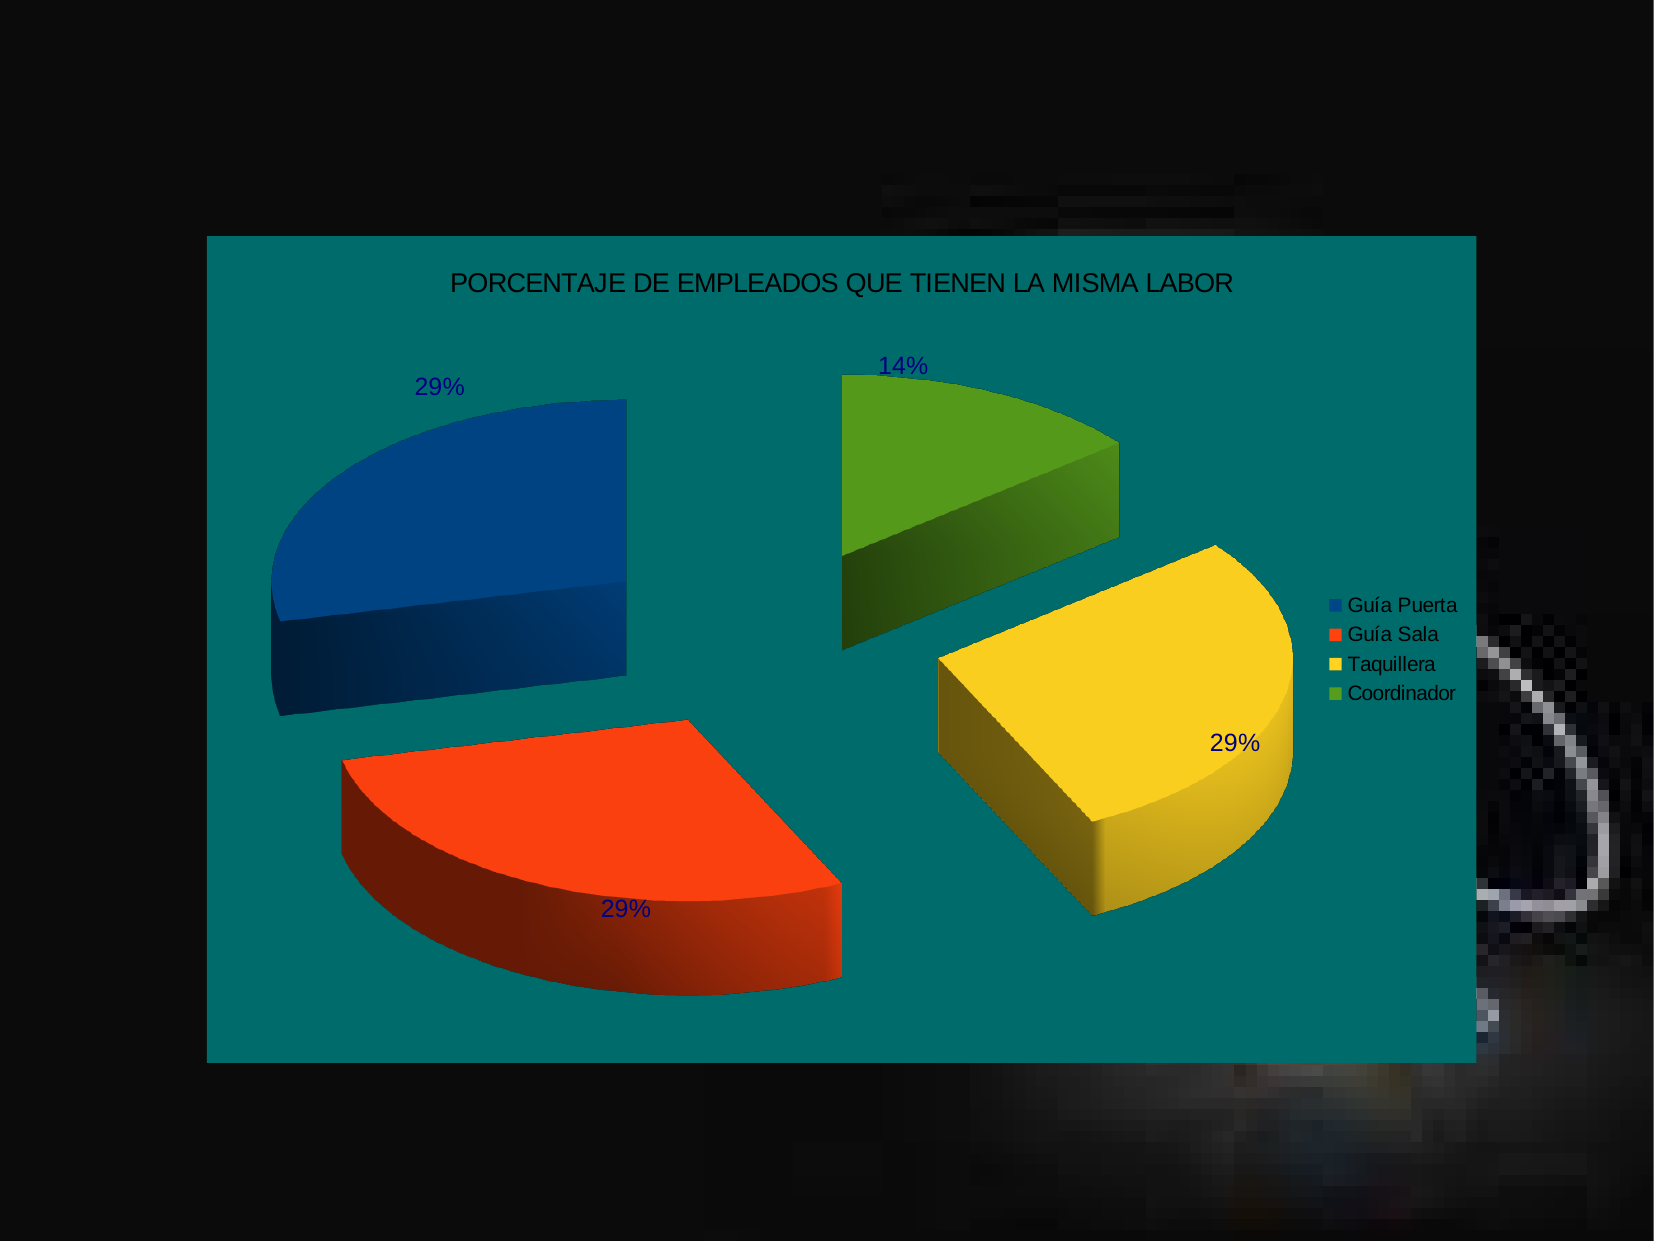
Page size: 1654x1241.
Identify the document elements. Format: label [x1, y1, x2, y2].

picture [0, 0, 1654, 1241]
chart [206, 236, 1477, 1063]
